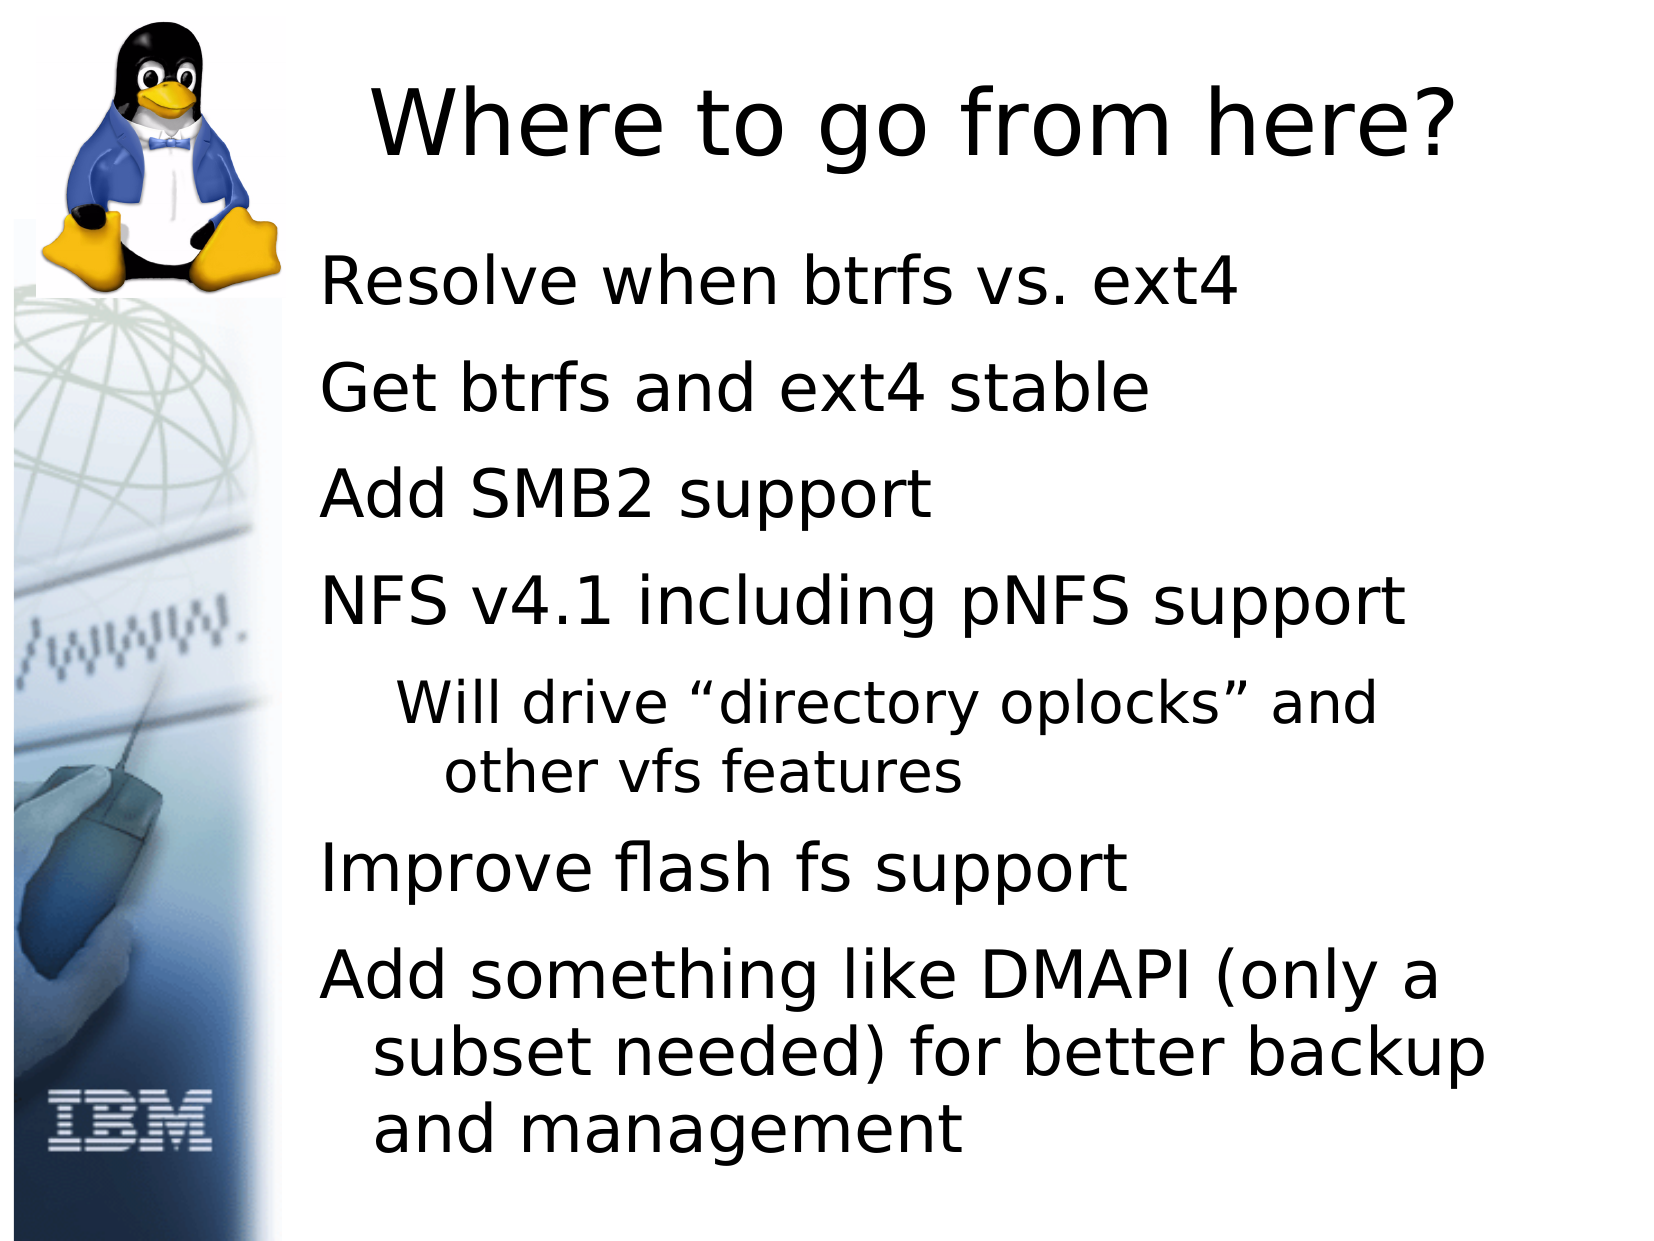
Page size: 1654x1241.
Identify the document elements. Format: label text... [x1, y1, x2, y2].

list Resolve when btrfs vs. ext4 Get btrfs and ext4 stable Add SMB2 support NFS v4.1 including pNFS support Will drive “directory oplocks” and other vfs features Improve flash fs support Add something like DMAPI (only a subset needed) for better backup and management [301, 243, 1520, 1182]
title Where to go from here? [301, 39, 1528, 209]
